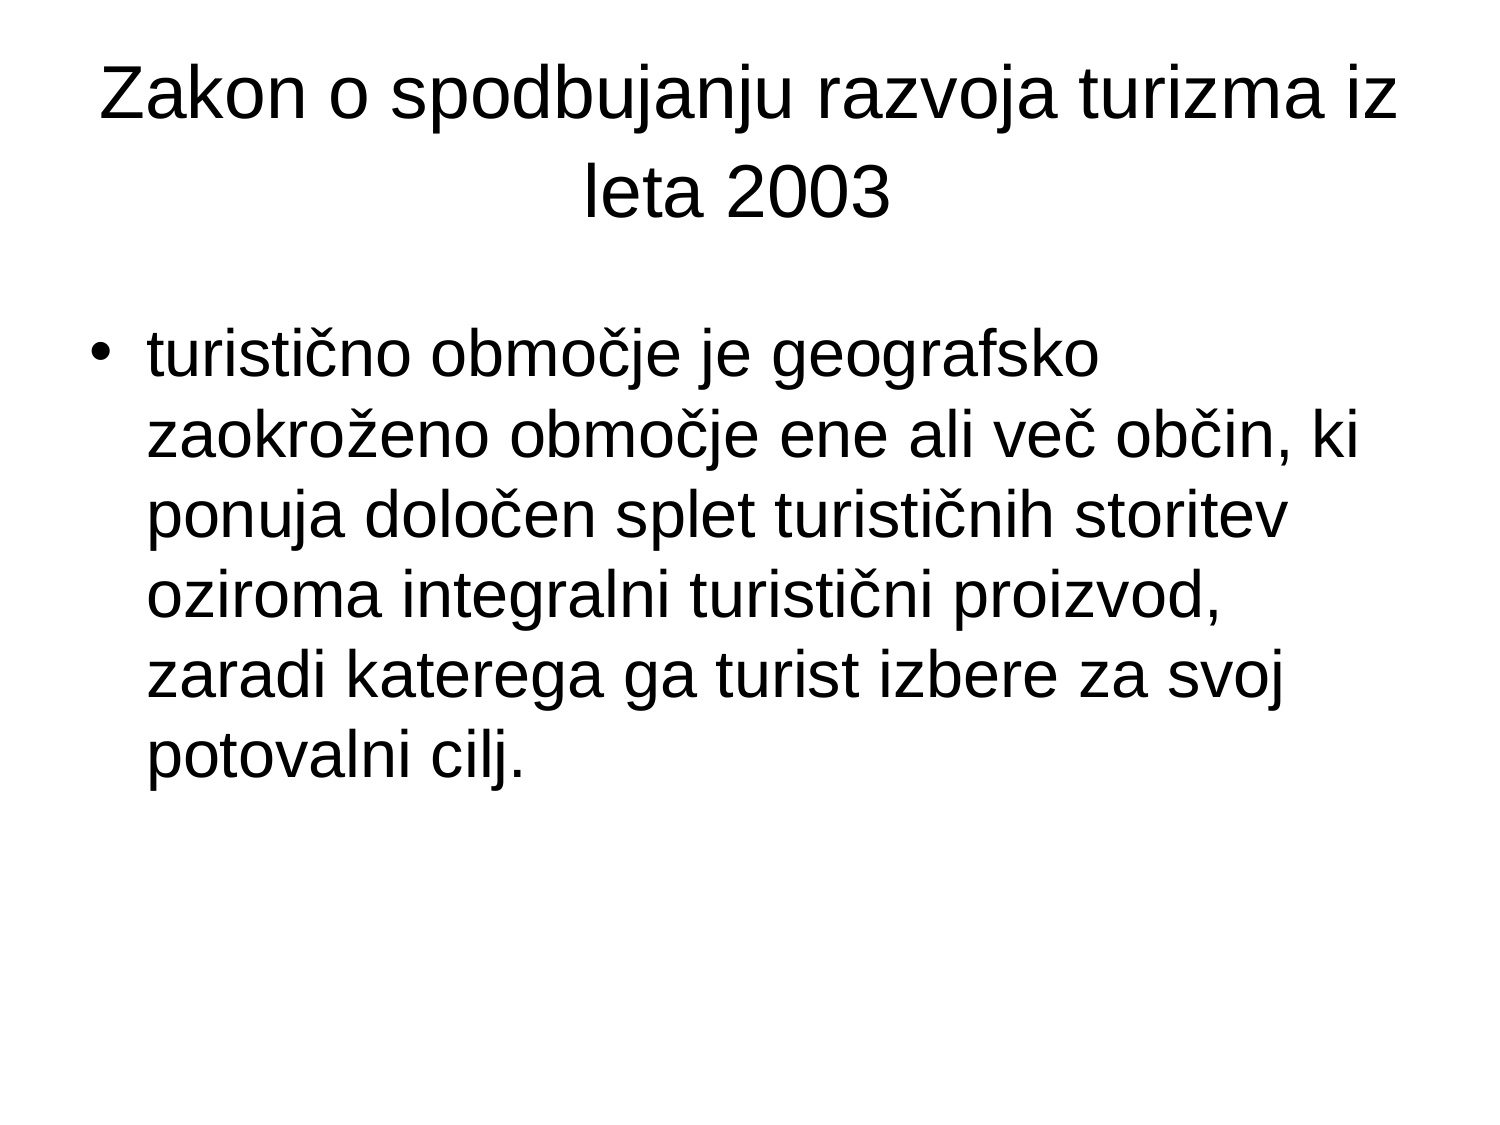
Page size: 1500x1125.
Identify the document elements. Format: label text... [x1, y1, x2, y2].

title Zakon o spodbujanju razvoja turizma iz leta 2003 [75, 36, 1426, 242]
list turistično območje je geografsko zaokroženo območje ene ali več občin, ki ponuja določen splet turističnih storitev oziroma integralni turistični proizvod, zaradi katerega ga turist izbere za svoj potovalni cilj. [75, 302, 1426, 1005]
